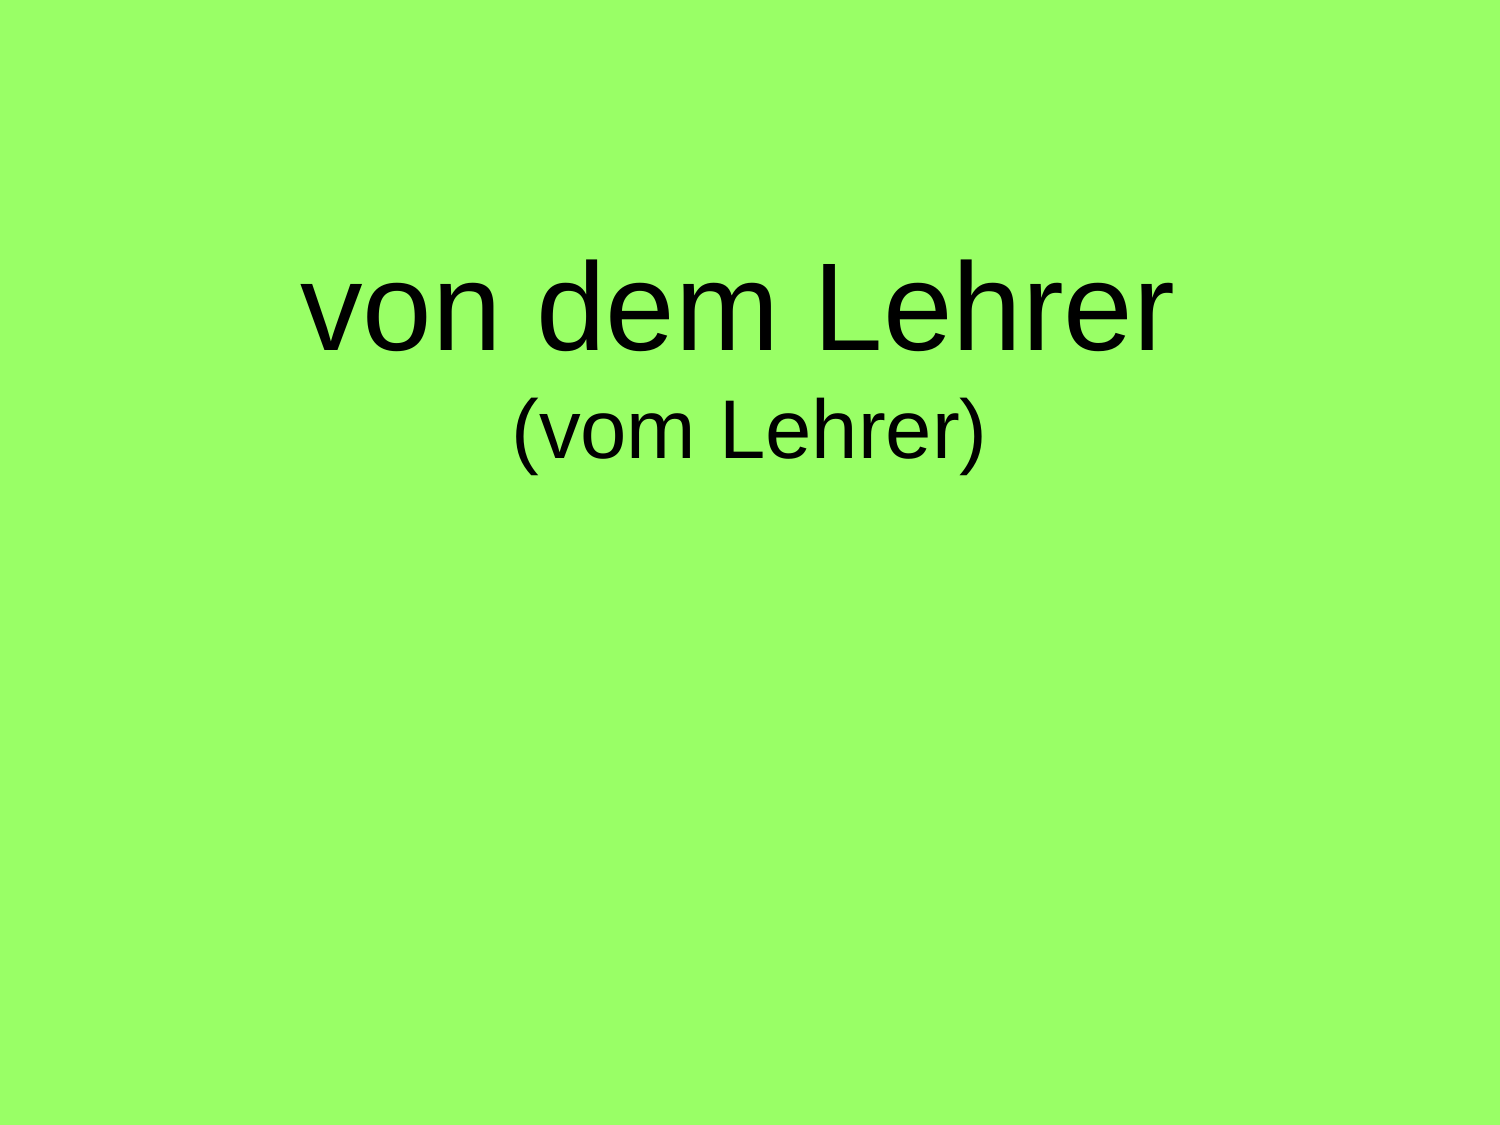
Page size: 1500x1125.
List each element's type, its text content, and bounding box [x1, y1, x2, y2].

title von dem Lehrer (vom Lehrer) [88, 160, 1388, 539]
